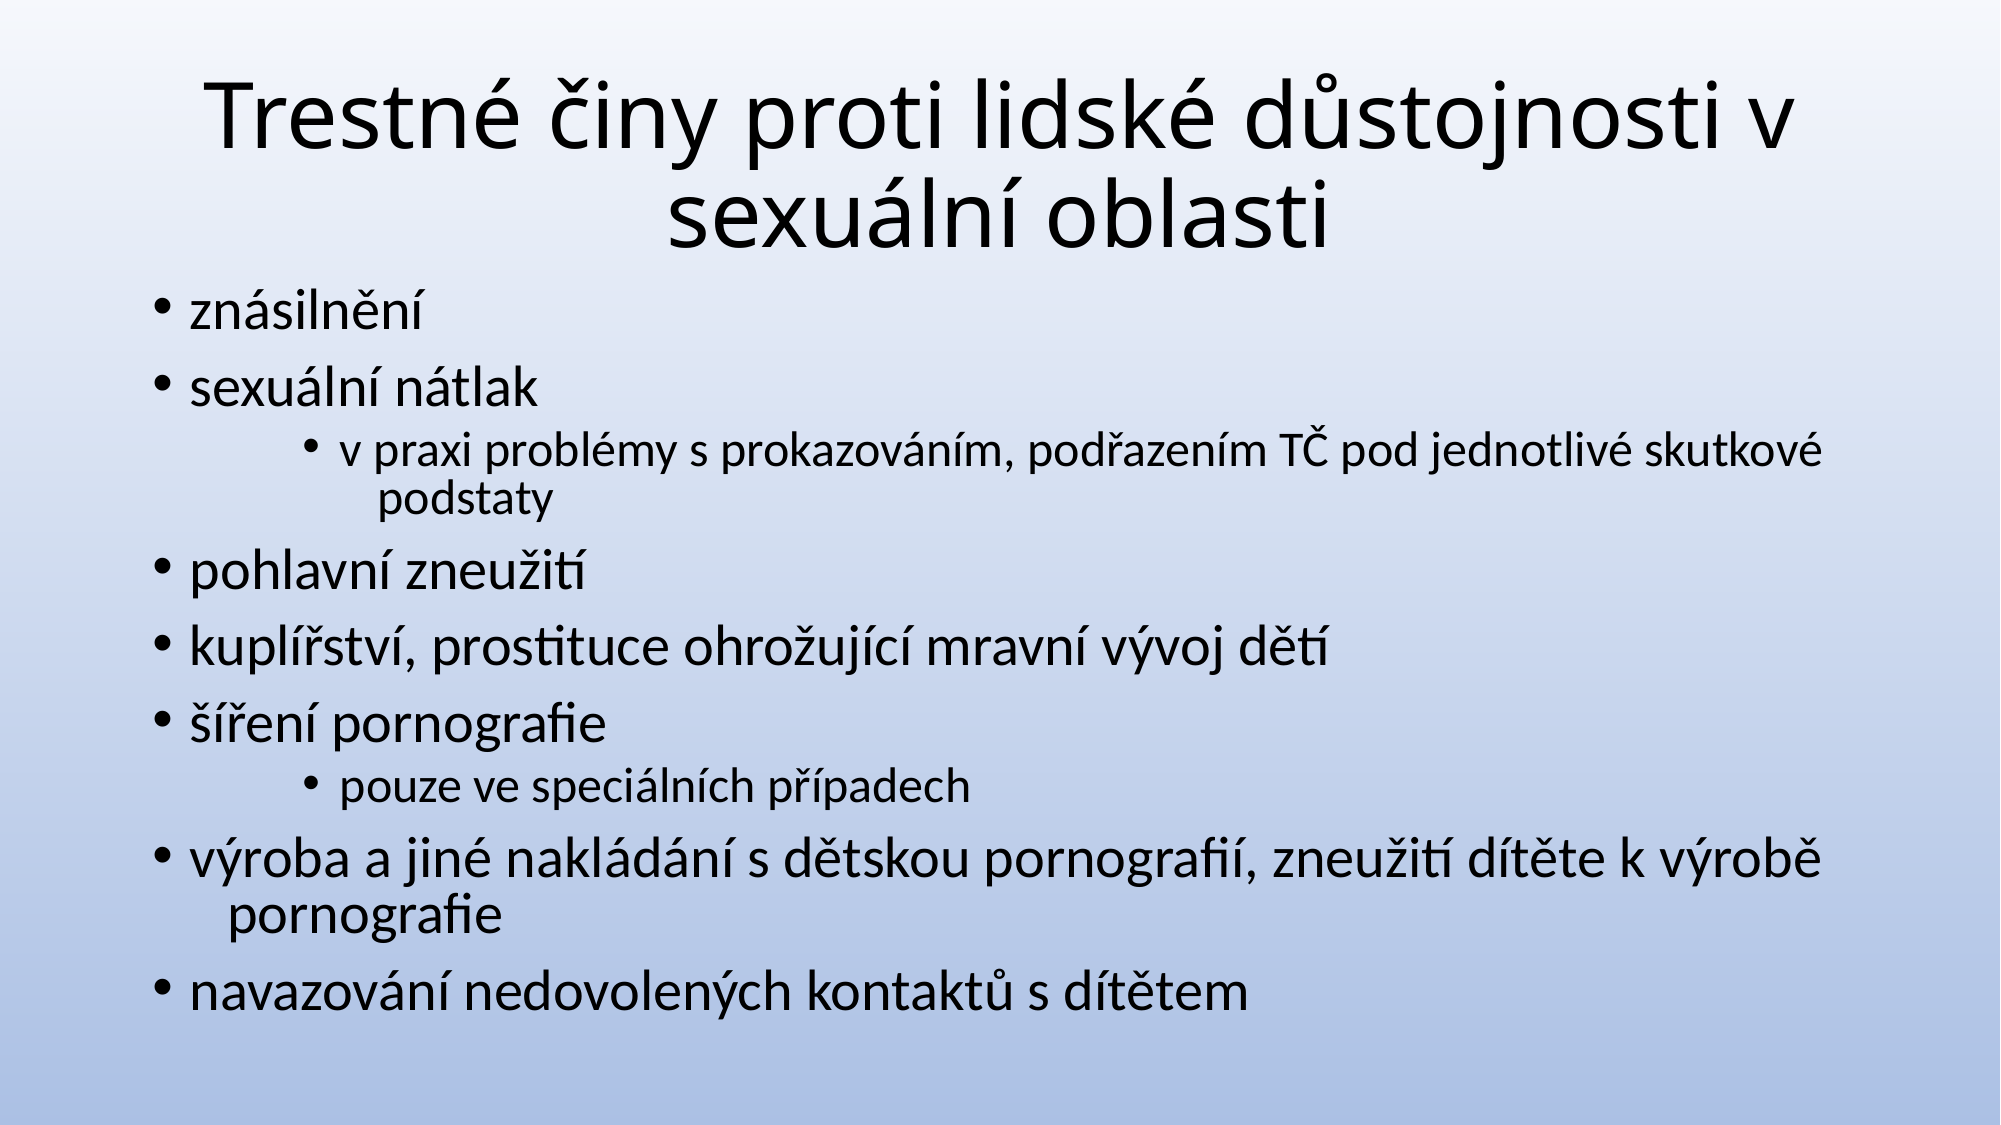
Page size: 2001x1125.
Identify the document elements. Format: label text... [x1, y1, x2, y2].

list znásilnění sexuální nátlak v praxi problémy s prokazováním, podřazením TČ pod jednotlivé skutkové podstaty pohlavní zneužití kuplířství, prostituce ohrožující mravní vývoj dětí šíření pornografie pouze ve speciálních případech výroba a jiné nakládání s dětskou pornografií, zneužití dítěte k výrobě pornografie navazování nedovolených kontaktů s dítětem [137, 277, 1863, 1066]
title Trestné činy proti lidské důstojnosti v sexuální oblasti [137, 59, 1863, 277]
